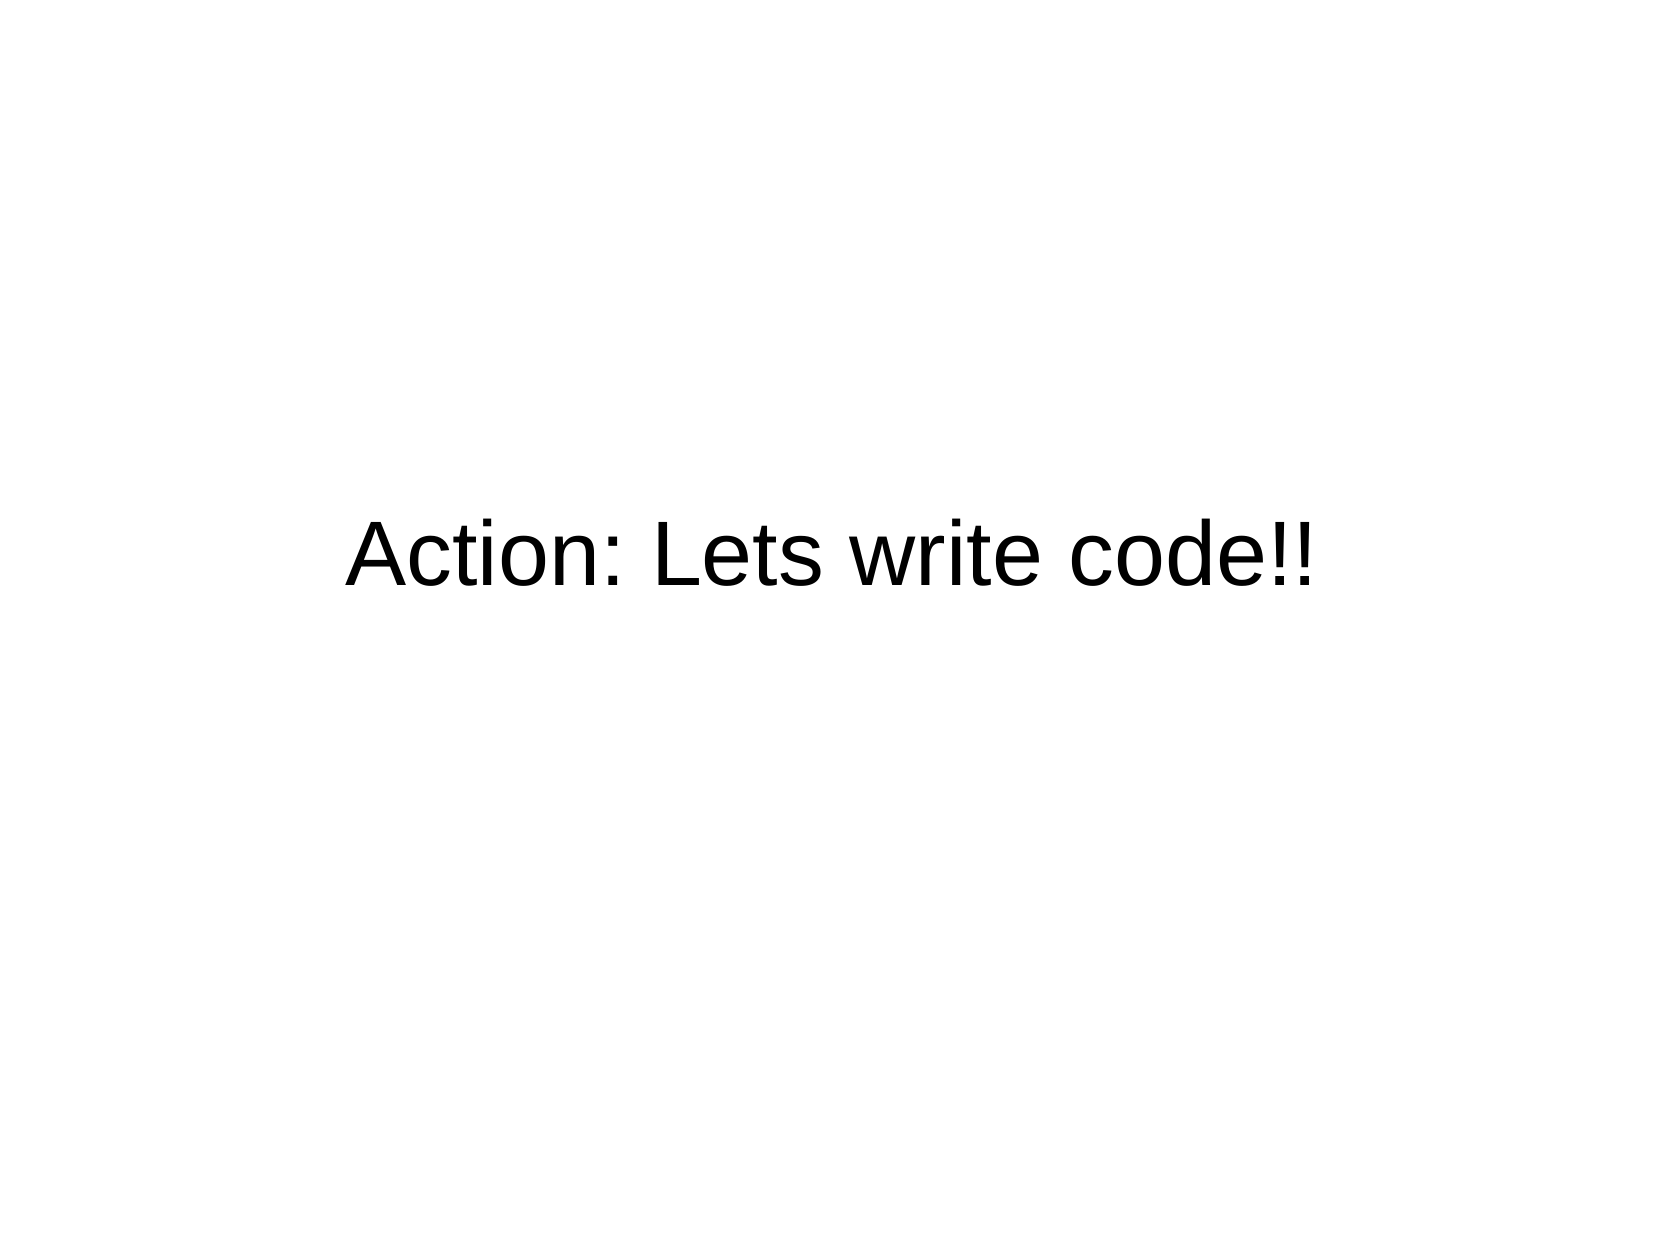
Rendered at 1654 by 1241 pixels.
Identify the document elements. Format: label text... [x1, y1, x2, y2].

title Action: Lets write code!! [88, 457, 1577, 650]
